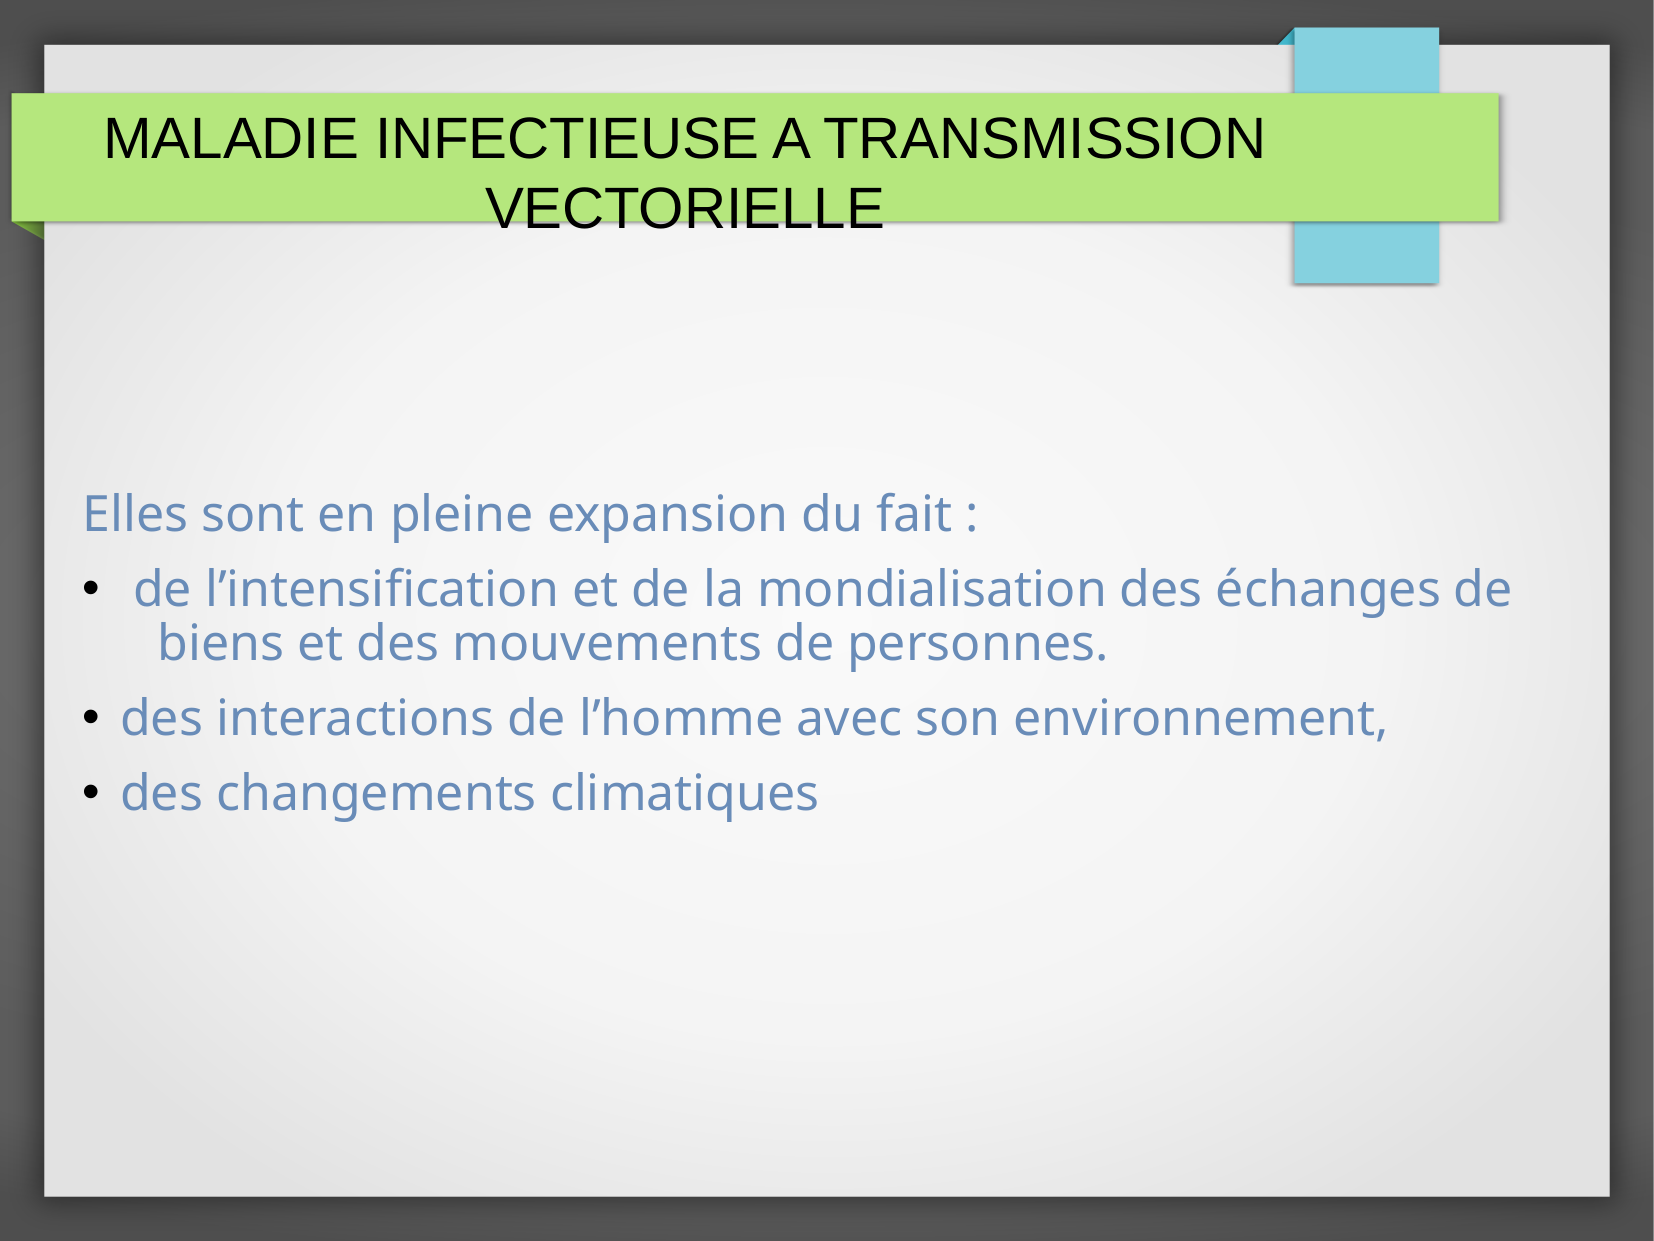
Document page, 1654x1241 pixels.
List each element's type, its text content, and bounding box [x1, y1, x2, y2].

title MALADIE INFECTIEUSE A TRANSMISSION VECTORIELLE [94, 100, 1276, 231]
subtitle Elles sont en pleine expansion du fait : de l’intensification et de la mondialisation des échanges de biens et des mouvements de personnes. des interactions de l’homme avec son environnement, des changements climatiques [82, 295, 1571, 1015]
